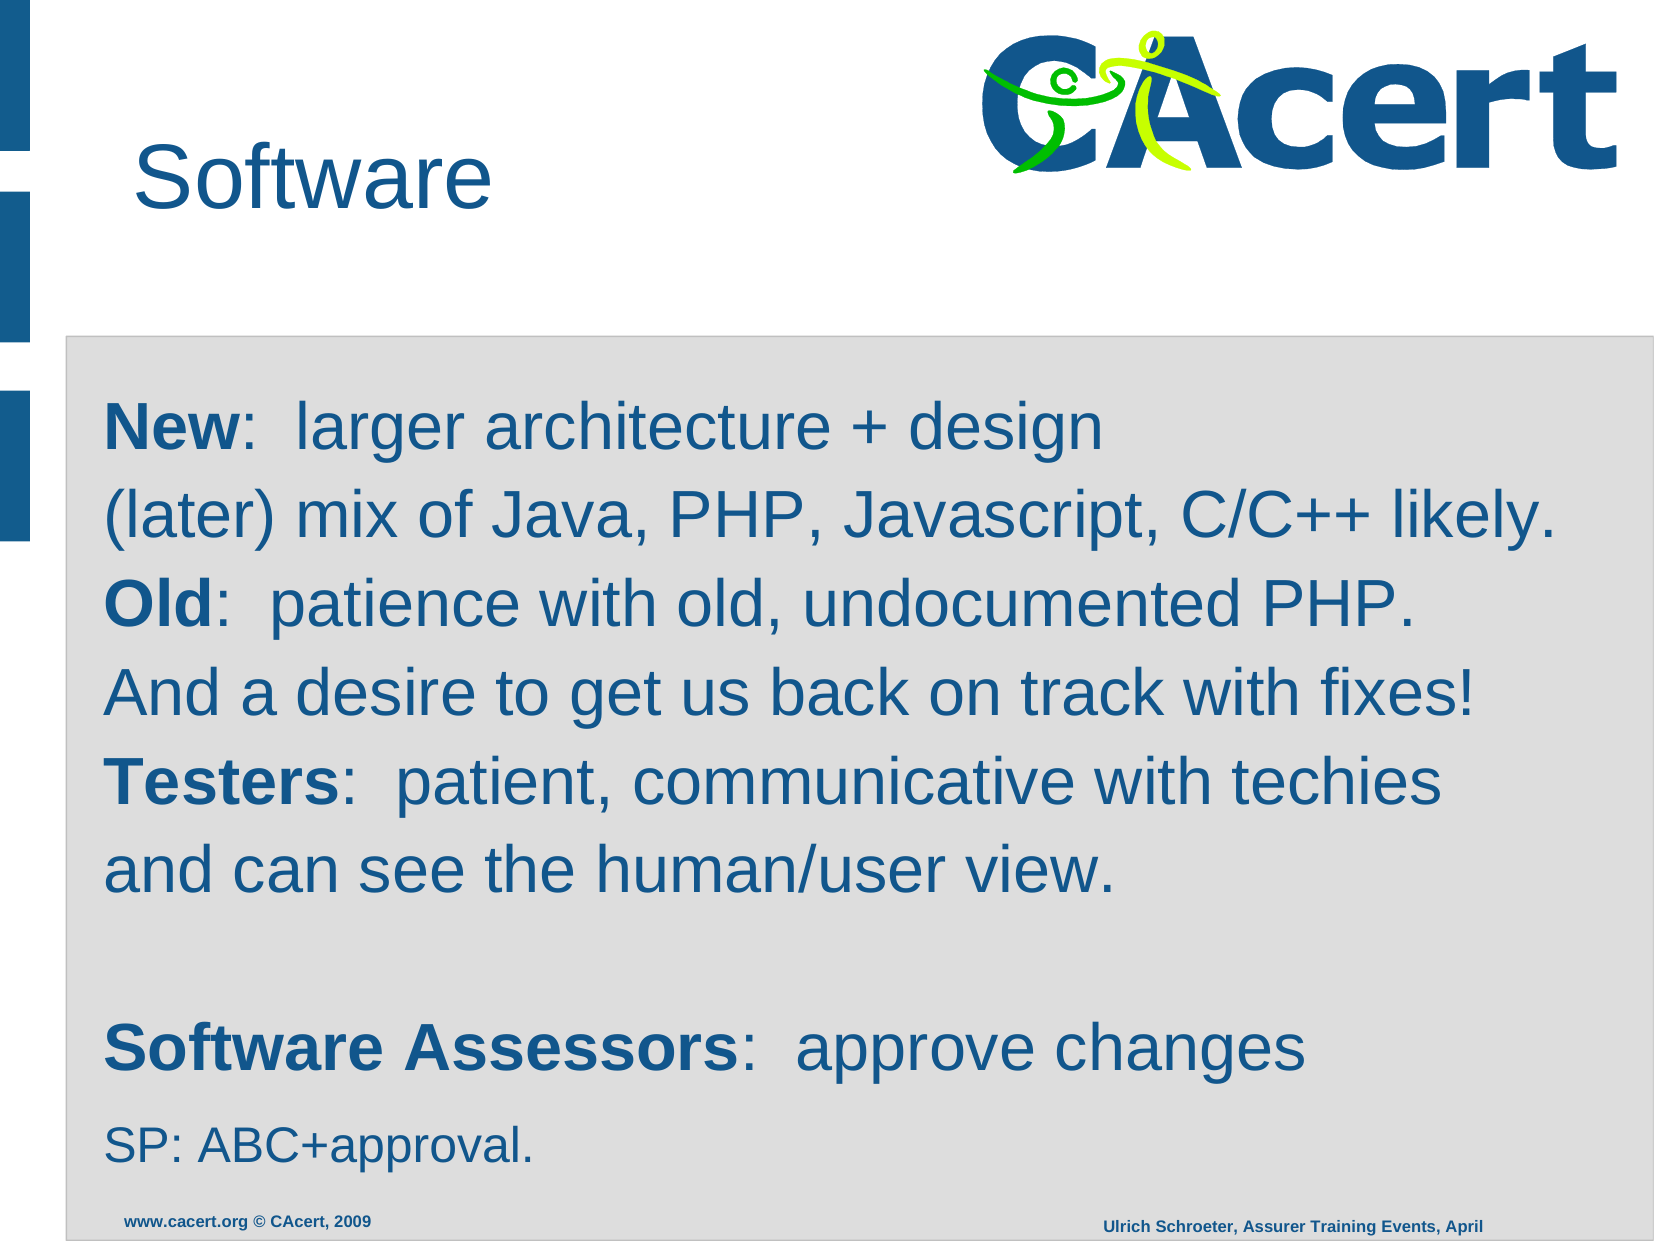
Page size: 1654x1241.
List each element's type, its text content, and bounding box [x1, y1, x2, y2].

text_box New: larger architecture + design (later) mix of Java, PHP, Javascript, C/C++ likely. Old: patience with old, undocumented PHP. And a desire to get us back on track with fixes! Testers: patient, communicative with techies and can see the human/user view. Software Assessors: approve changes SP: ABC+approval. [88, 367, 1567, 1181]
text_box Software [118, 118, 510, 239]
